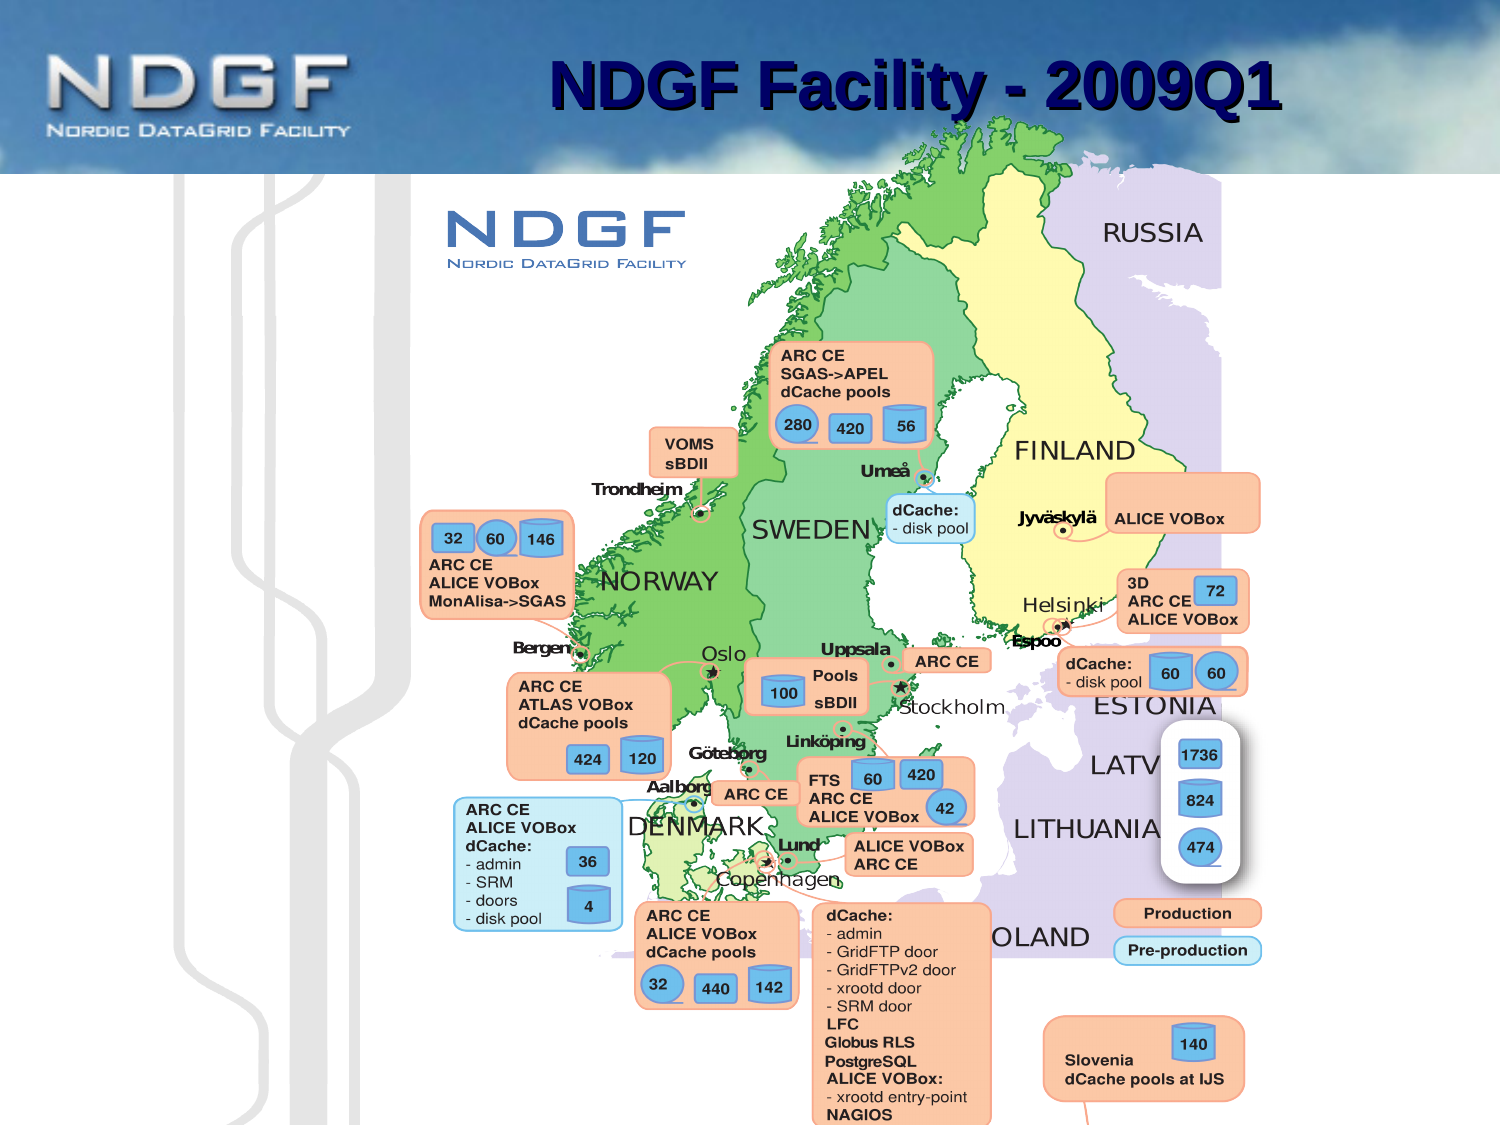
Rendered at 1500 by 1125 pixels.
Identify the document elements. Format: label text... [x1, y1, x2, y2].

title NDGF Facility - 2009Q1 [372, 11, 1459, 157]
picture [0, 0, 1500, 1125]
